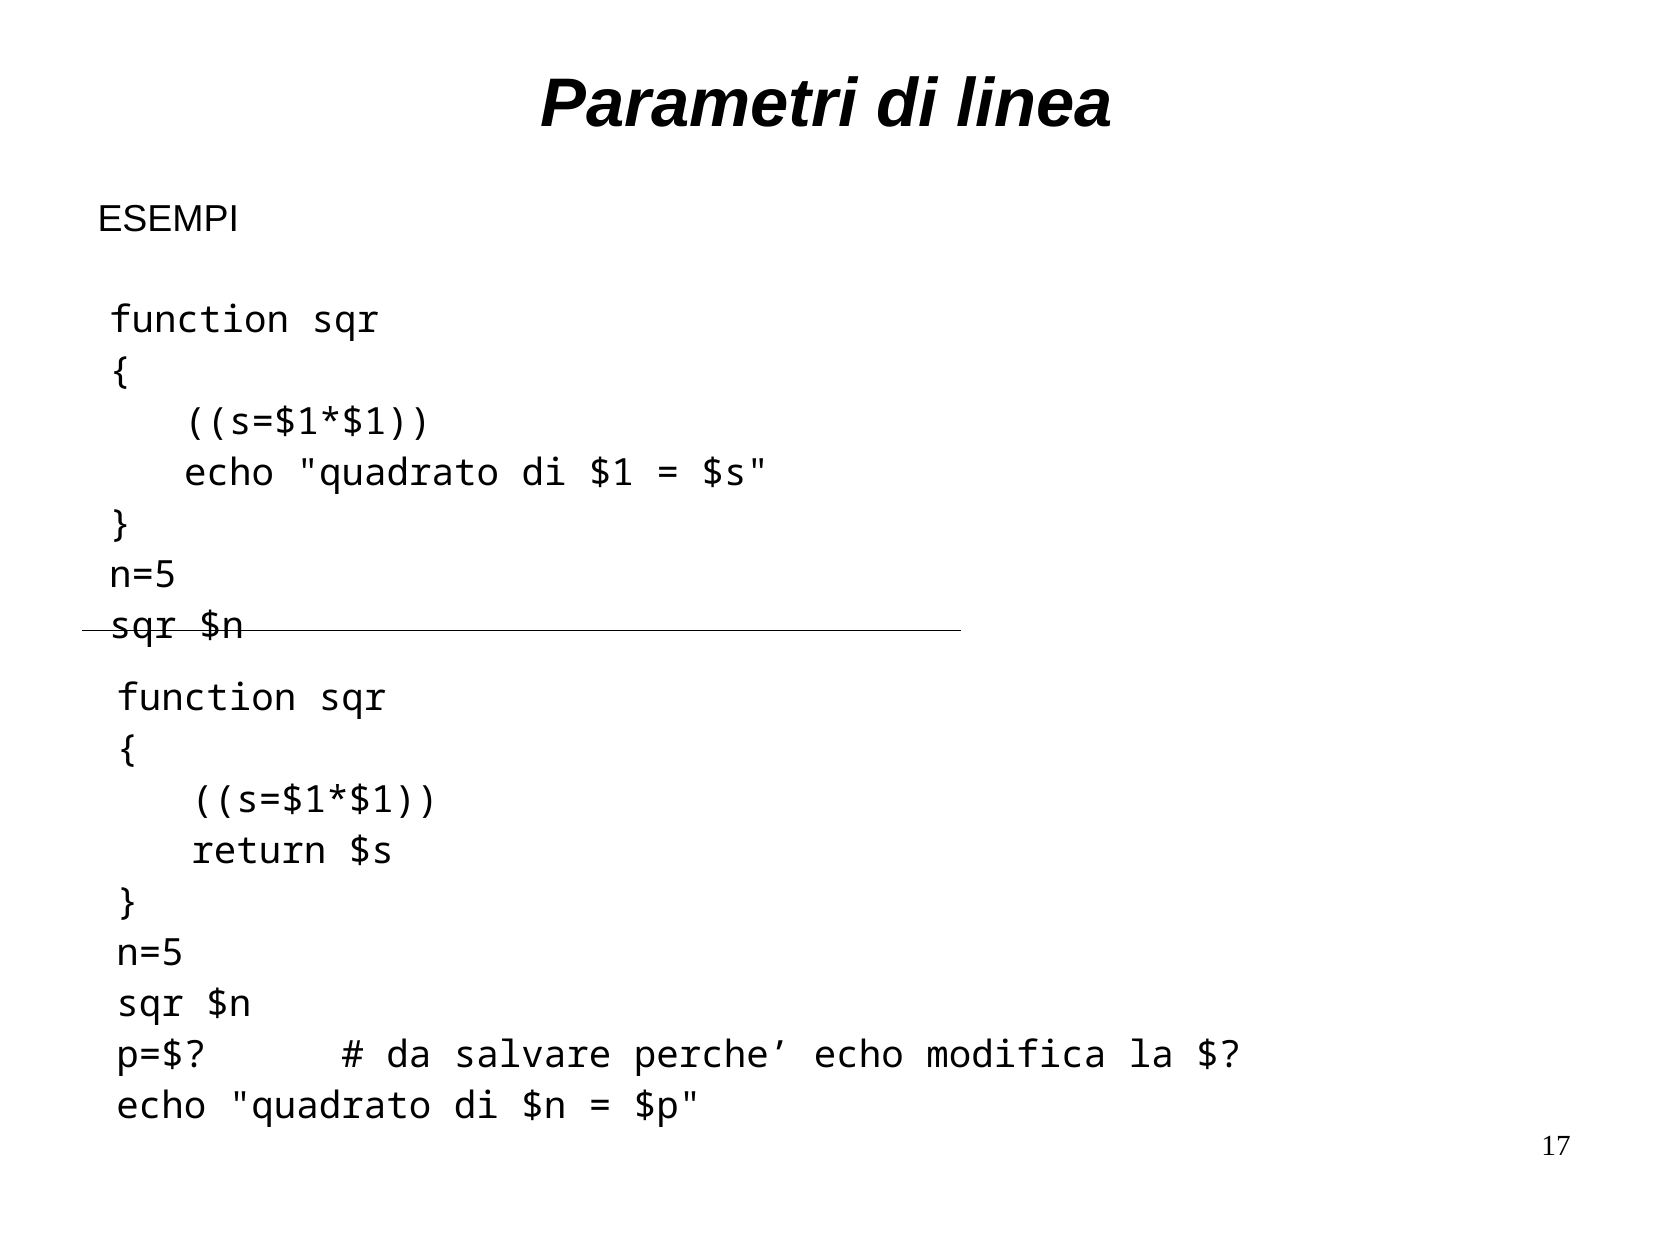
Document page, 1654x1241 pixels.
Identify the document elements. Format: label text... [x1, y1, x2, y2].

list ESEMPI [82, 186, 1571, 1160]
text_box function sqr { ((s=$1*$1)) echo "quadrato di $1 = $s" } n=5 sqr $n [94, 285, 1107, 605]
text_box function sqr { ((s=$1*$1)) return $s } n=5 sqr $n p=$? # da salvare perche’ echo modifica la $? echo "quadrato di $n = $p" [101, 663, 1291, 1114]
title Parametri di linea [82, 50, 1571, 186]
